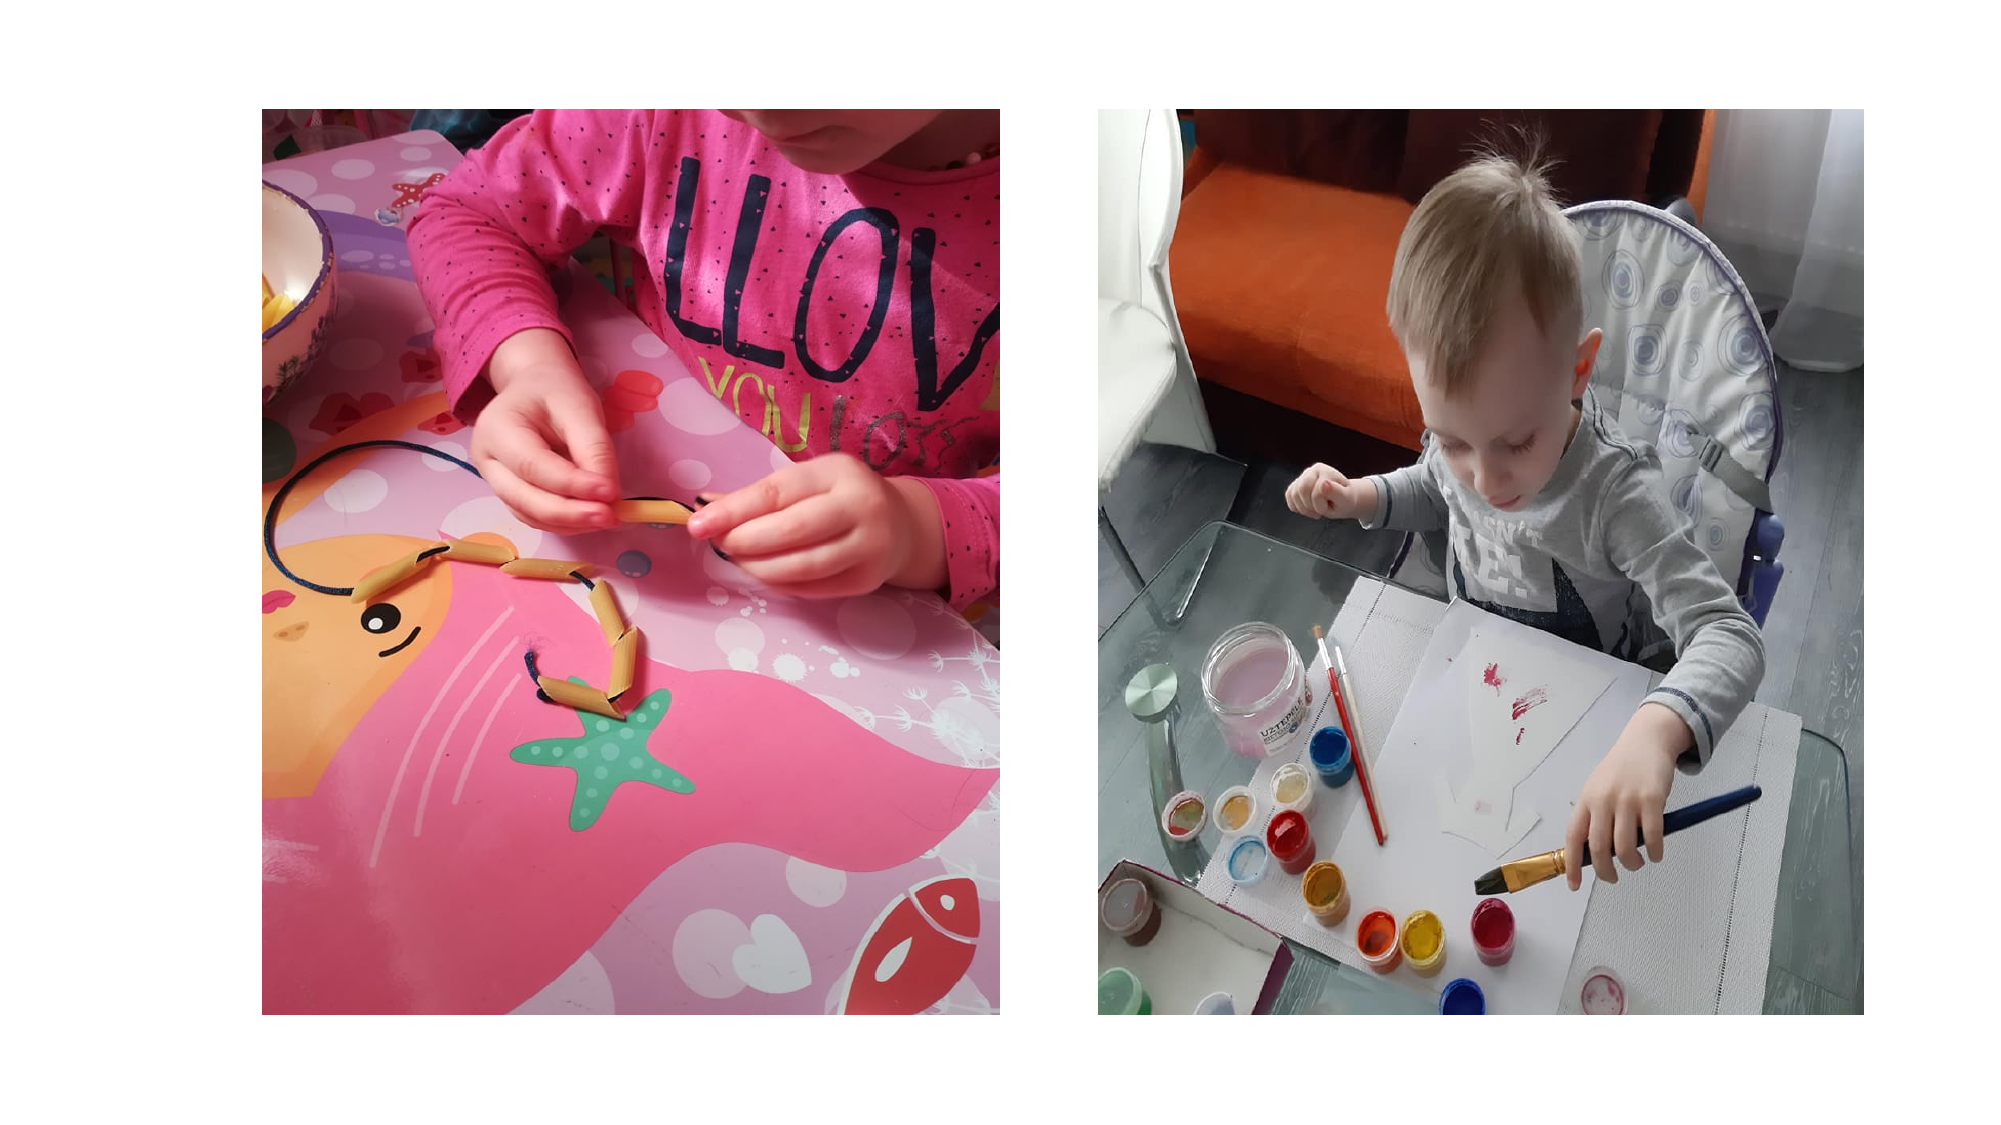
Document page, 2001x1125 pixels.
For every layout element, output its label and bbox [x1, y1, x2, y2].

picture [1098, 110, 1864, 1015]
picture [262, 110, 1000, 1015]
